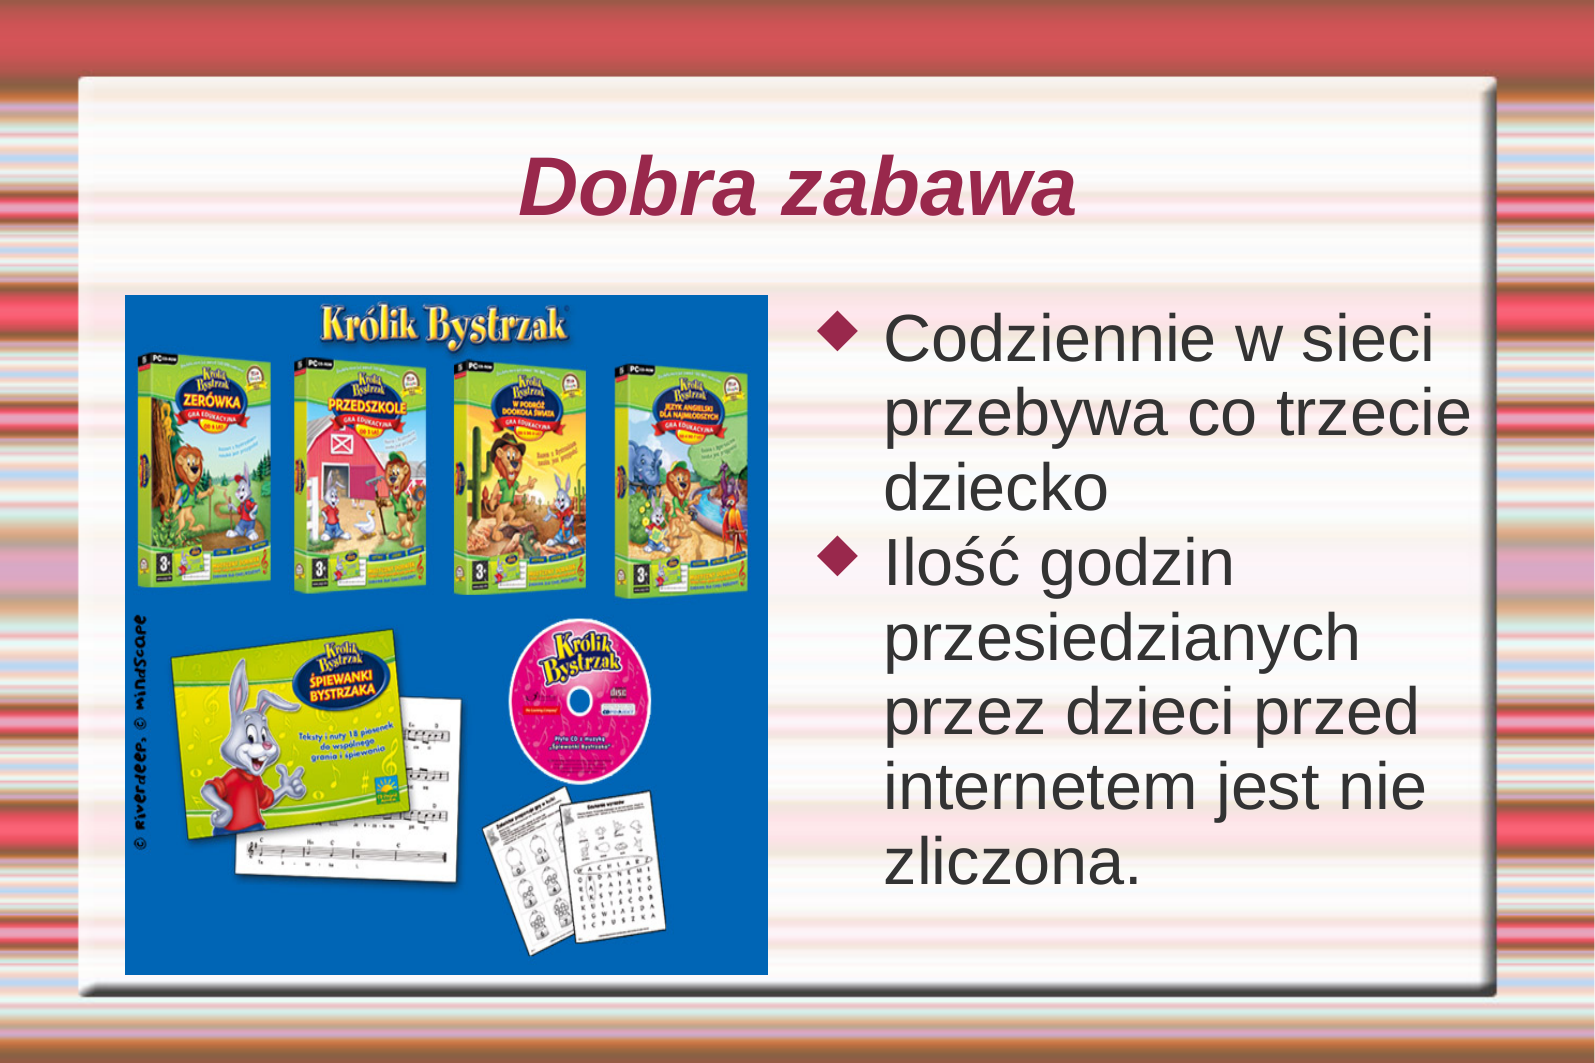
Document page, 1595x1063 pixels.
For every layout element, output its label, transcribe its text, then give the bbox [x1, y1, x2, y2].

picture [0, 0, 1595, 1063]
chart [768, 300, 780, 971]
title Dobra zabawa [117, 98, 1479, 276]
list Codziennie w sieci przebywa co trzecie dziecko Ilość godzin przesiedzianych przez dzieci przed internetem jest nie zliczona. [801, 300, 1474, 971]
